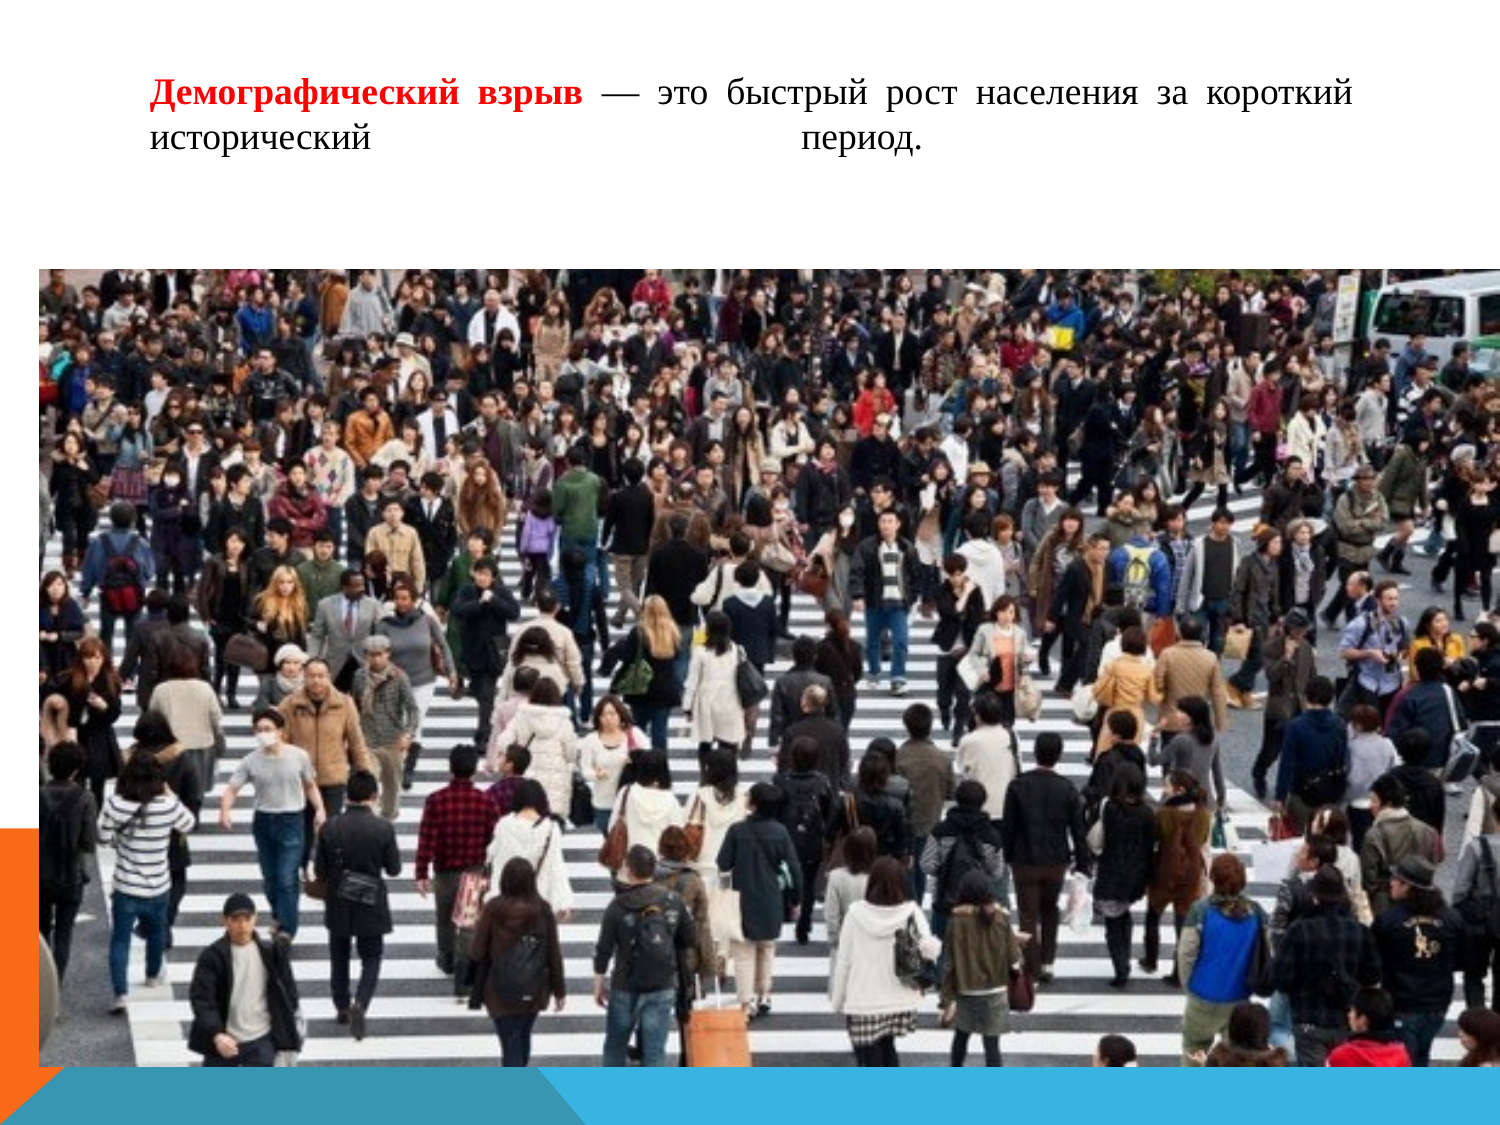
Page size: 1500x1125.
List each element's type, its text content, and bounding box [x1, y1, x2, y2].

picture [39, 269, 1500, 1067]
title Демографический взрыв — это быстрый рост населения за короткий исторический период. [135, 60, 1369, 258]
